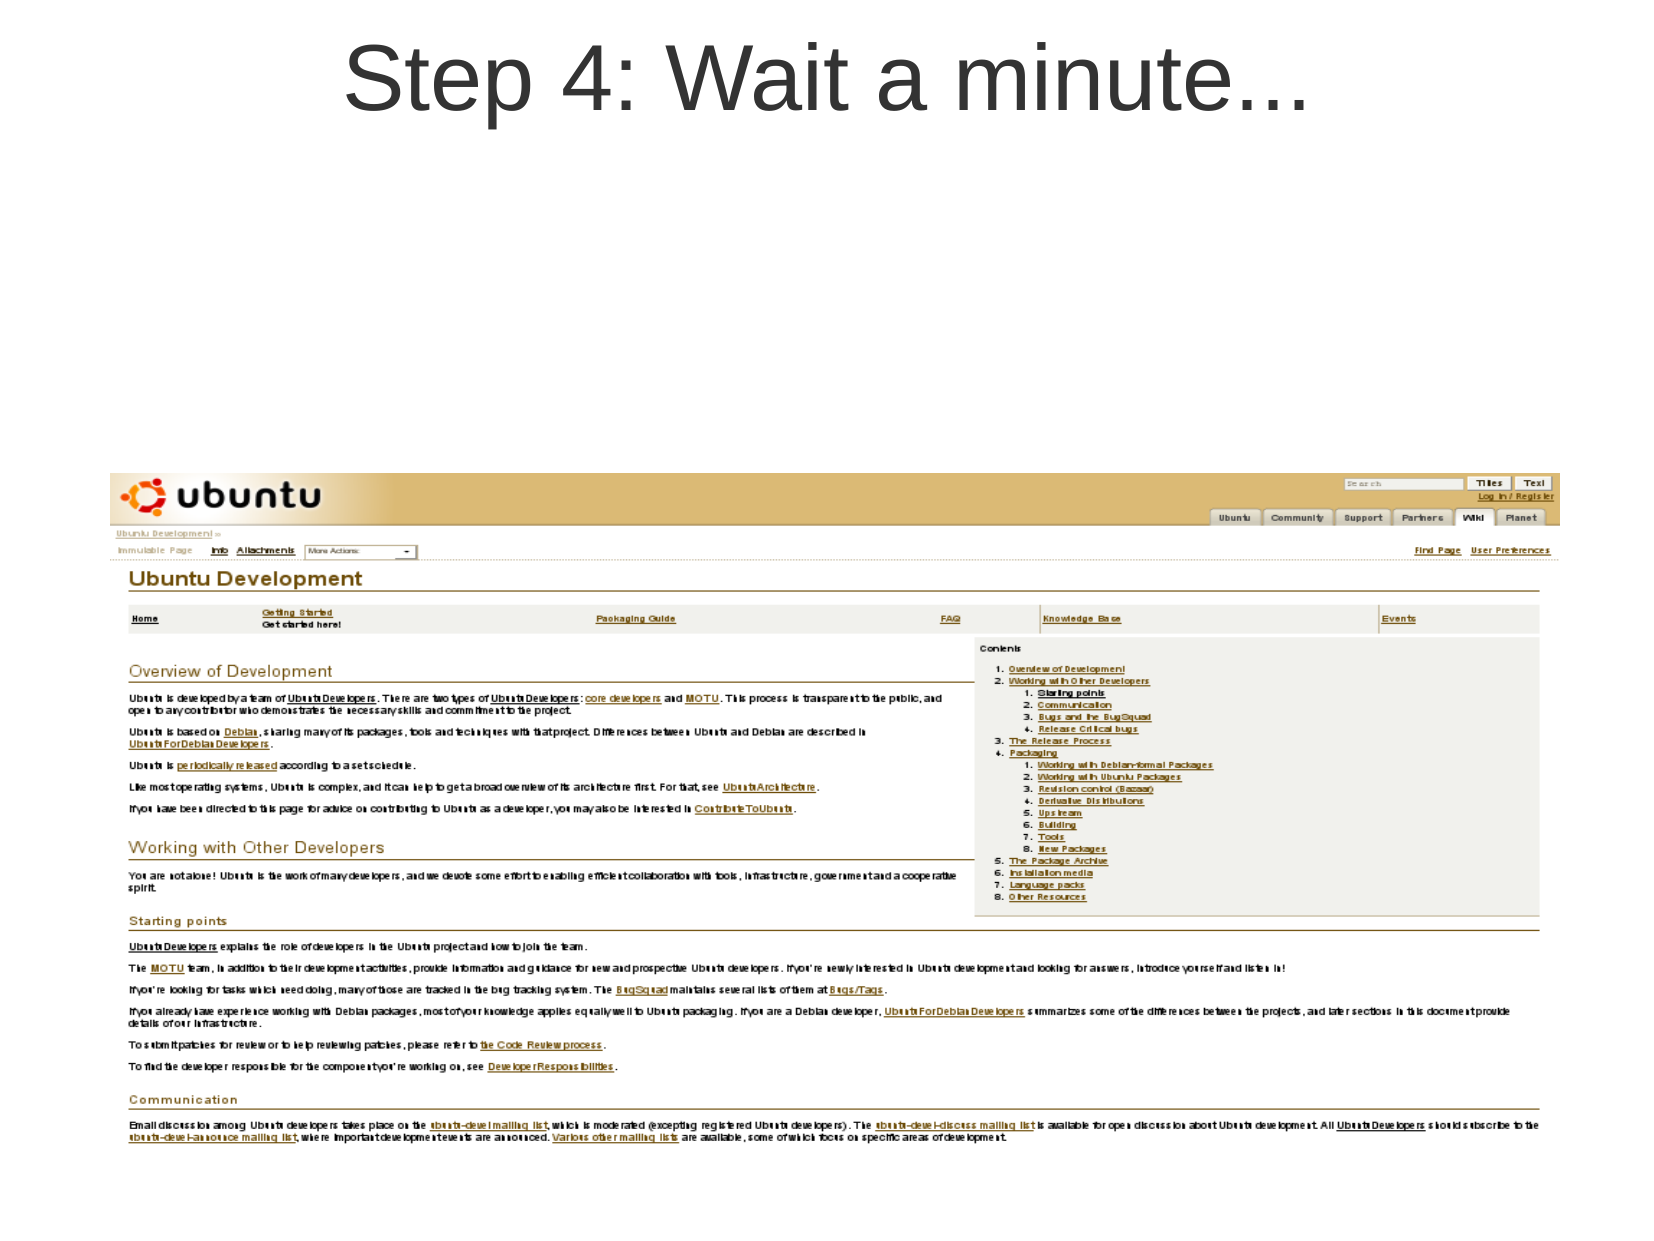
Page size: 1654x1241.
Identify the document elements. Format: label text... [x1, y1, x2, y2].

text_box Step 4: Wait a minute... [323, 13, 1334, 143]
picture [110, 473, 1560, 1147]
